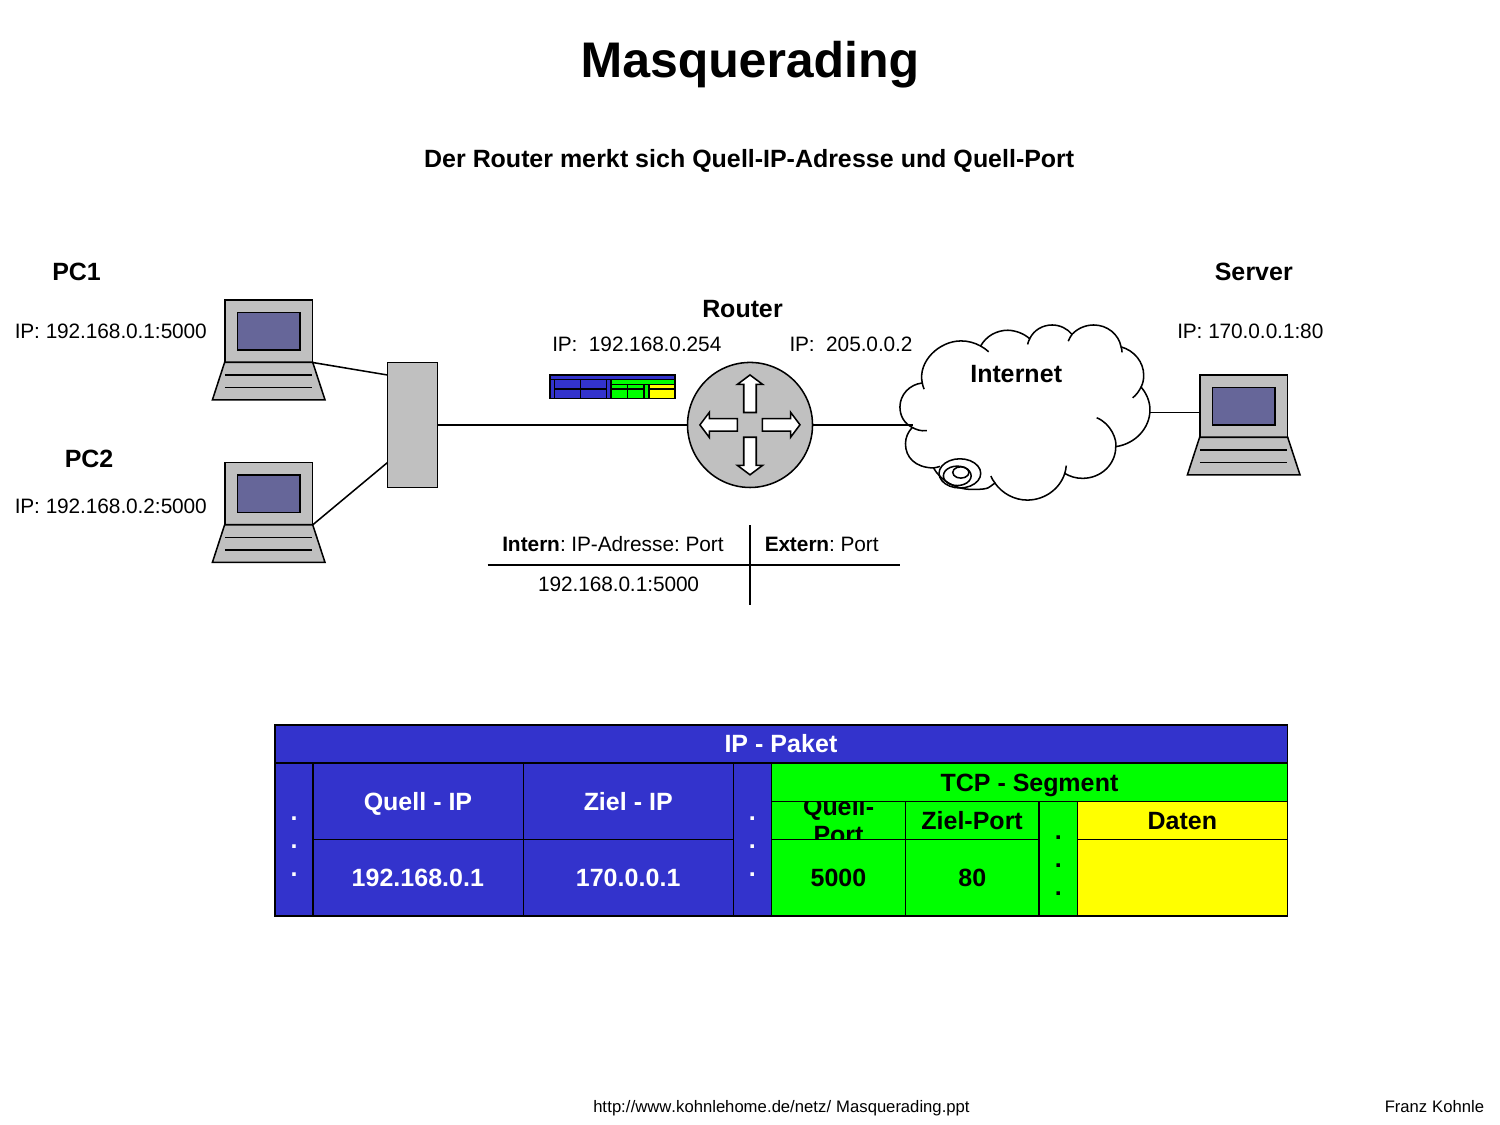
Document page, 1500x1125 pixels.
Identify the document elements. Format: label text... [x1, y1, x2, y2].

text_box http://www.kohnlehome.de/netz/ Masquerading.ppt [578, 1089, 988, 1125]
text_box ... [1039, 802, 1078, 917]
text_box PC1 [37, 249, 116, 294]
text_box [387, 362, 438, 488]
text_box PC2 [50, 437, 129, 481]
text_box 192.168.0.1:5000 [487, 565, 749, 605]
text_box Intern: IP-Adresse: Port [487, 524, 750, 564]
text_box Server [1199, 249, 1308, 294]
text_box Quell-Port [771, 802, 905, 839]
text_box Daten [1078, 802, 1288, 840]
text_box 170.0.0.1 [523, 839, 734, 916]
text_box Franz Kohnle [1370, 1089, 1500, 1125]
text_box Quell - IP [314, 764, 524, 839]
text_box [212, 462, 325, 563]
text_box 5000 [771, 839, 905, 917]
text_box [687, 362, 813, 488]
text_box ... [275, 763, 314, 916]
text_box 192.168.0.1 [313, 839, 523, 916]
text_box [1187, 375, 1300, 475]
text_box Ziel - IP [524, 764, 734, 839]
text_box ... [734, 764, 771, 916]
text_box IP: 192.168.0.254 [537, 324, 737, 364]
text_box [1078, 840, 1288, 916]
text_box Extern: Port [750, 524, 901, 565]
text_box IP: 192.168.0.2:5000 [0, 487, 222, 527]
text_box TCP - Segment [771, 763, 1288, 802]
text_box IP - Paket [274, 725, 1288, 764]
text_box Internet [899, 324, 1150, 501]
text_box Masquerading [565, 24, 935, 97]
text_box IP: 170.0.0.1:80 [1162, 312, 1339, 352]
text_box Der Router merkt sich Quell-IP-Adresse und Quell-Port [409, 137, 1091, 181]
text_box Router [687, 287, 798, 331]
text_box IP: 205.0.0.2 [774, 324, 928, 364]
text_box 80 [905, 839, 1040, 917]
text_box [212, 299, 325, 400]
text_box [549, 375, 675, 399]
text_box IP: 192.168.0.1:5000 [0, 312, 222, 352]
text_box Ziel-Port [905, 802, 1039, 839]
